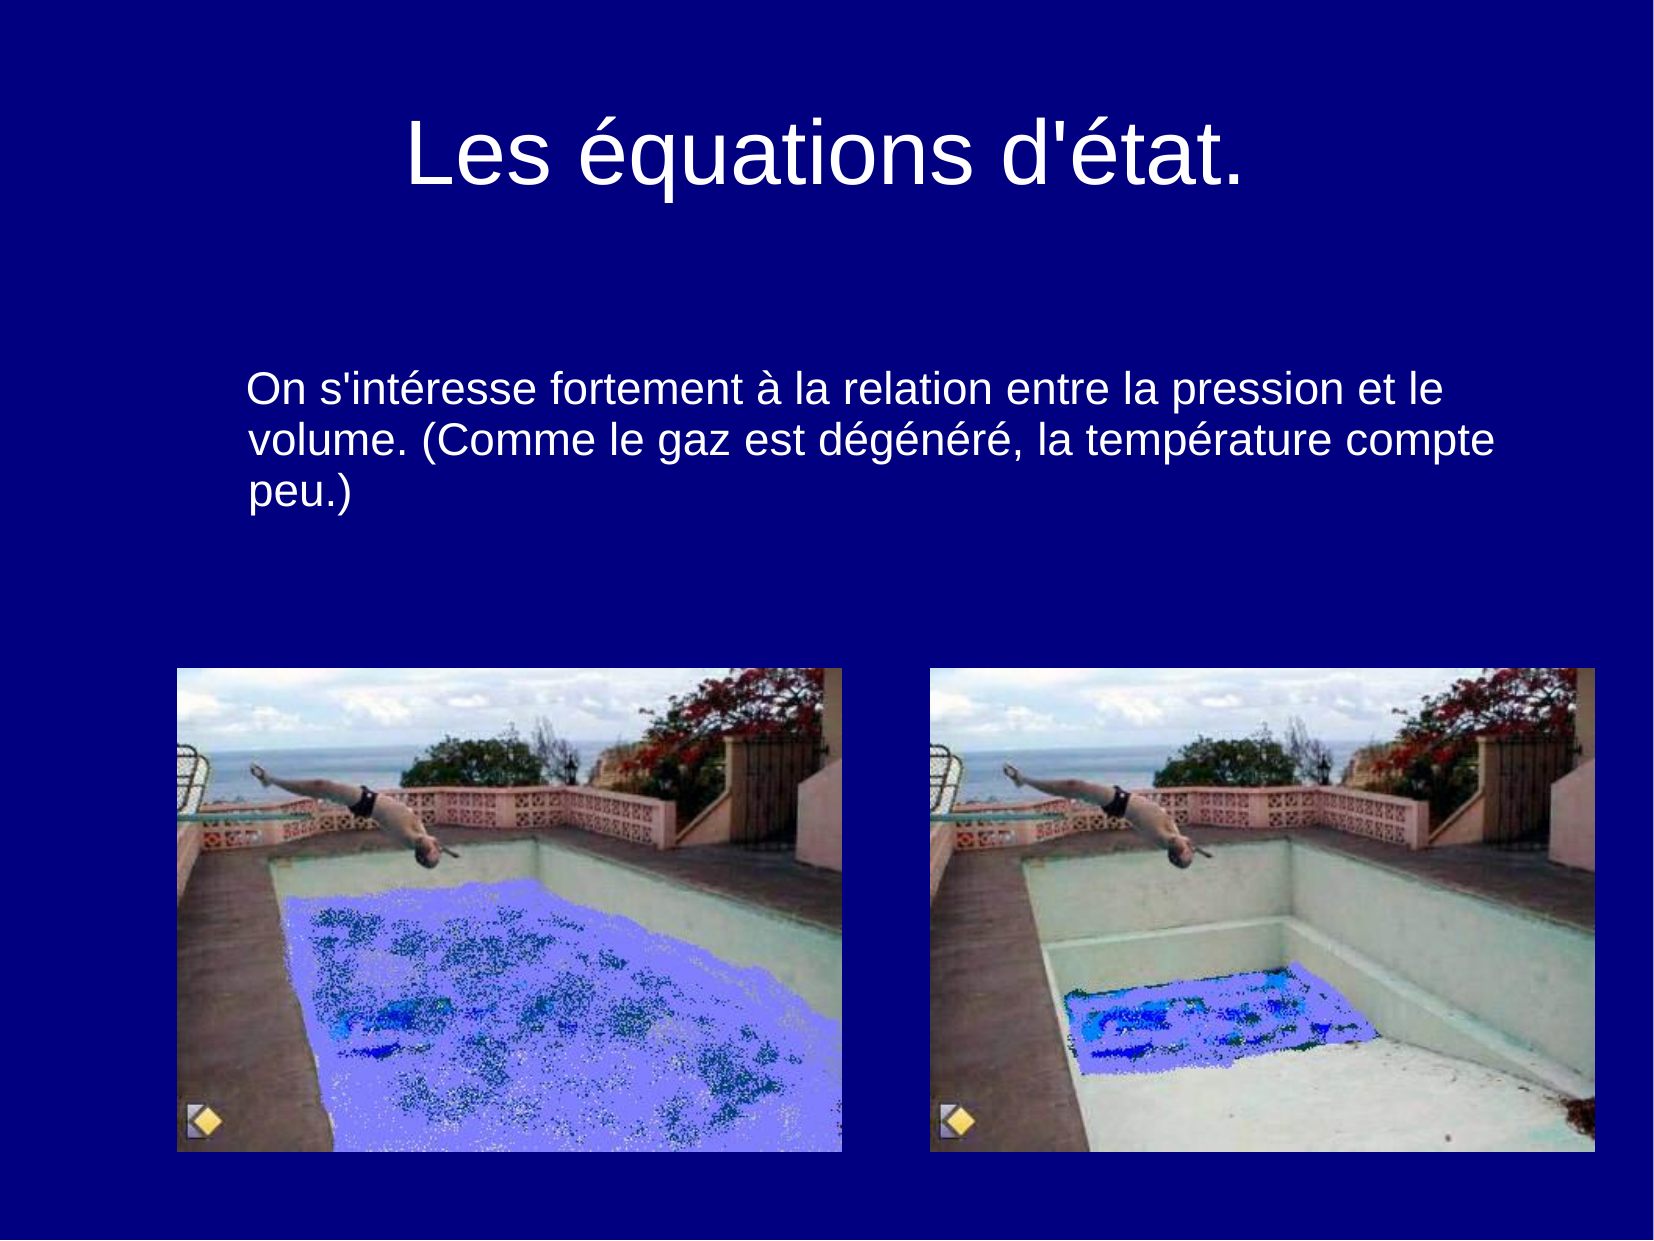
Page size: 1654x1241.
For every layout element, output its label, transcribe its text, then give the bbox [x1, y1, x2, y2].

picture [177, 668, 842, 1152]
picture [930, 668, 1595, 1152]
title Les équations d'état. [82, 49, 1571, 257]
list On s'intéresse fortement à la relation entre la pression et le volume. (Comme le gaz est dégénéré, la température compte peu.) [177, 362, 1565, 532]
